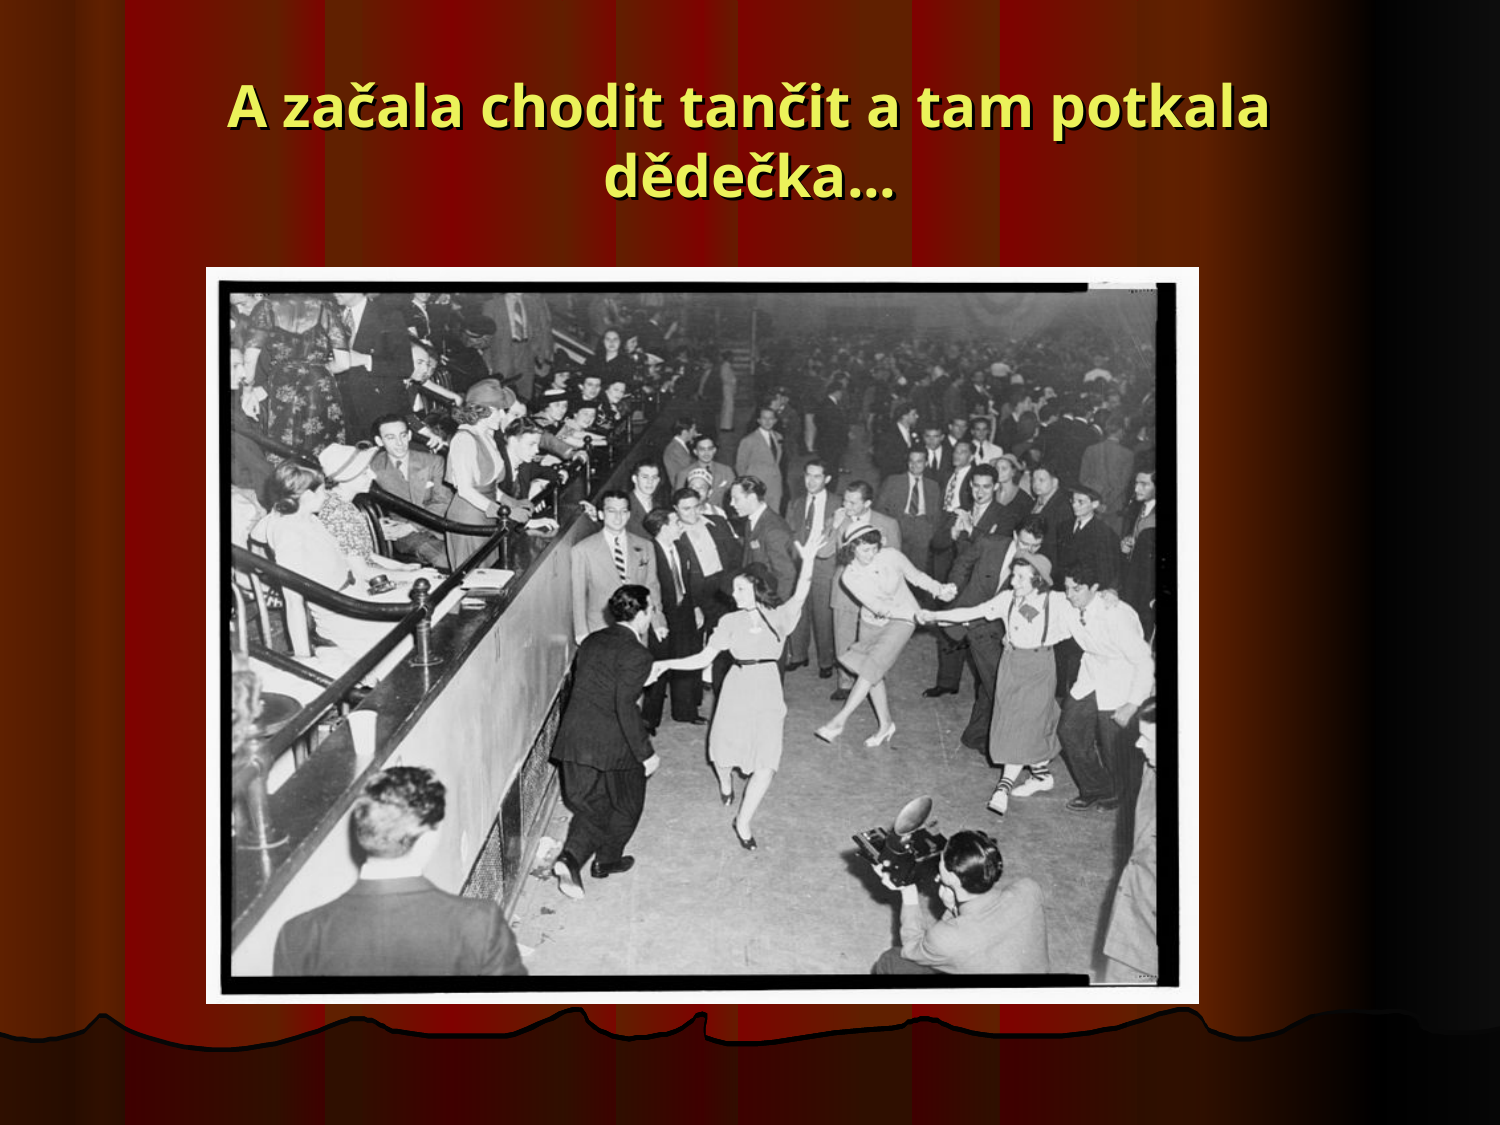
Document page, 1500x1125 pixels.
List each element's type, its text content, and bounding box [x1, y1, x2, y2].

picture [206, 267, 1199, 1004]
title A začala chodit tančit a tam potkala dědečka... [75, 45, 1426, 233]
